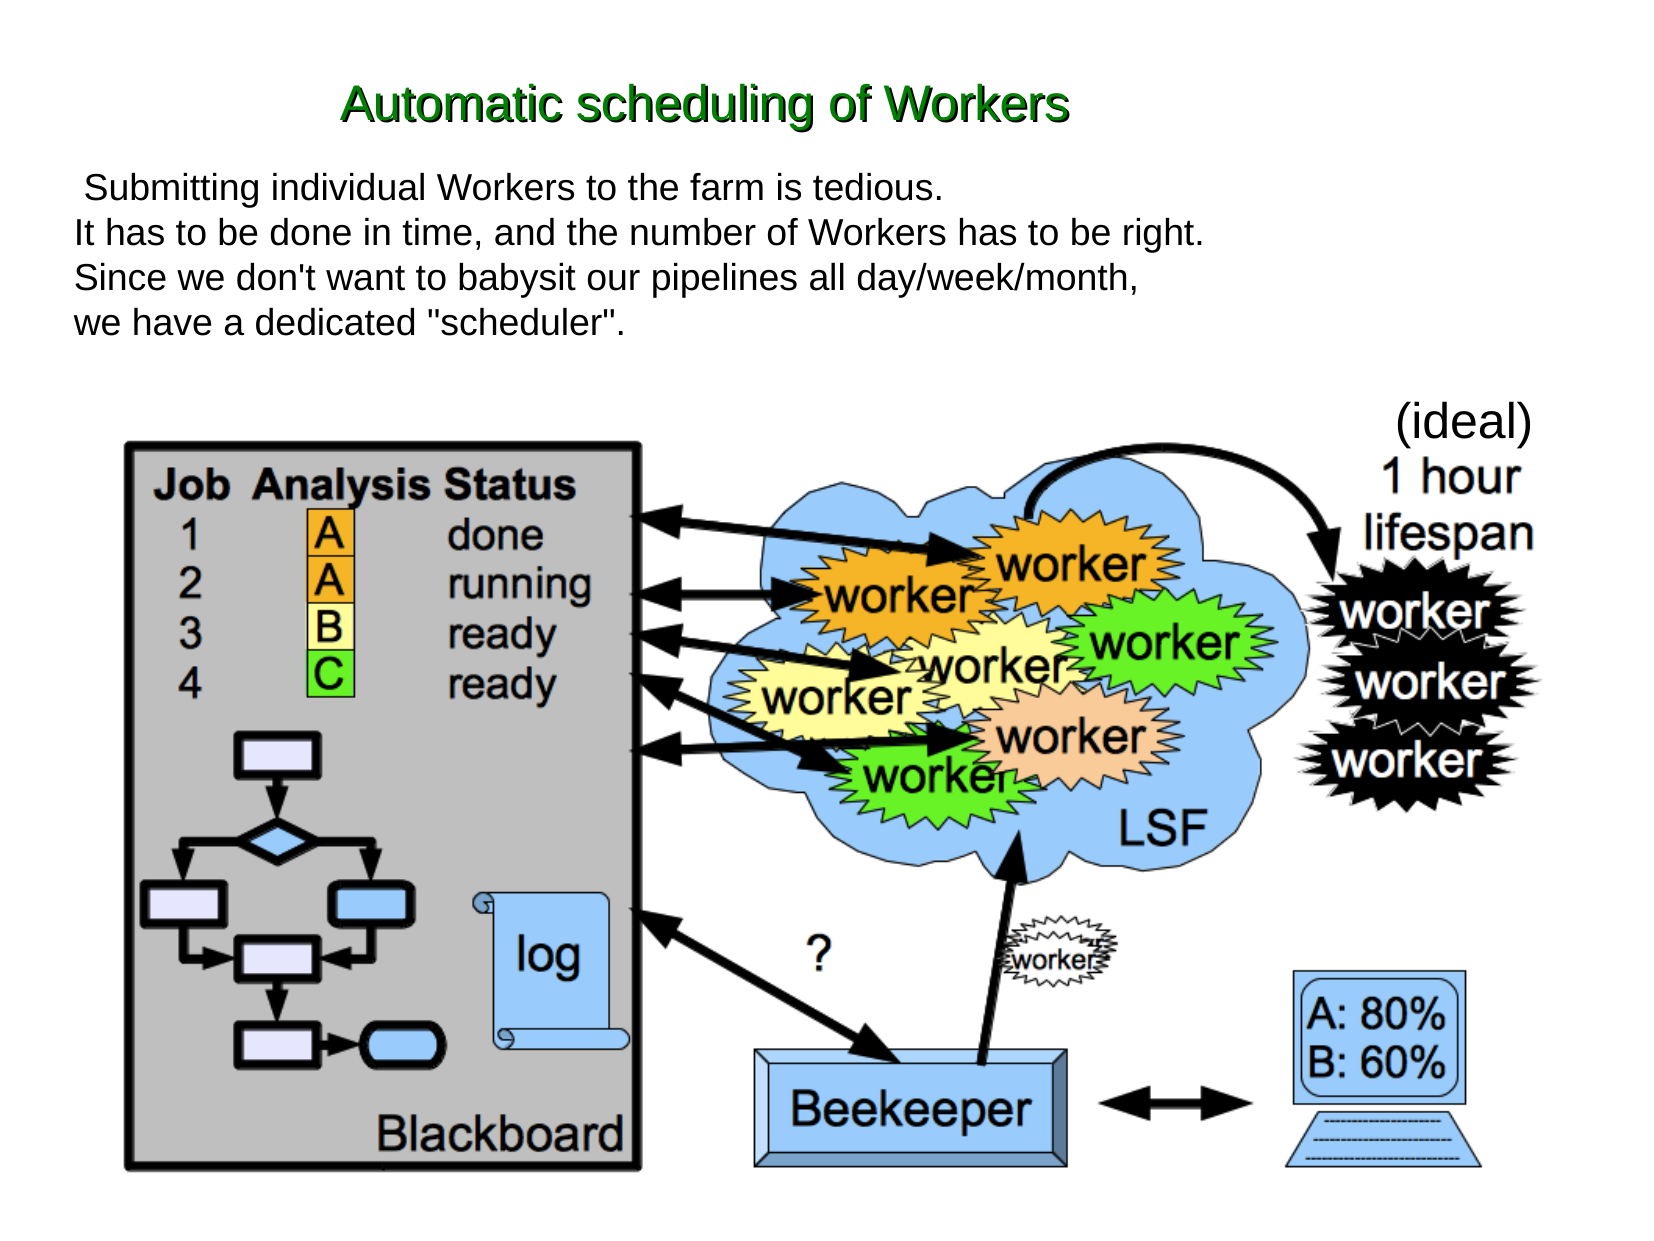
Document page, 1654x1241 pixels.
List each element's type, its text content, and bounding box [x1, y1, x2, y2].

text_box [48, 401, 1624, 1211]
text_box Submitting individual Workers to the farm is tedious. It has to be done in time, and the number of Workers has to be right. Since we don't want to babysit our pipelines all day/week/month, we have a dedicated "scheduler". [59, 147, 1548, 384]
text_box Automatic scheduling of Workers [82, 25, 1327, 146]
text_box (ideal) [1380, 385, 1549, 457]
